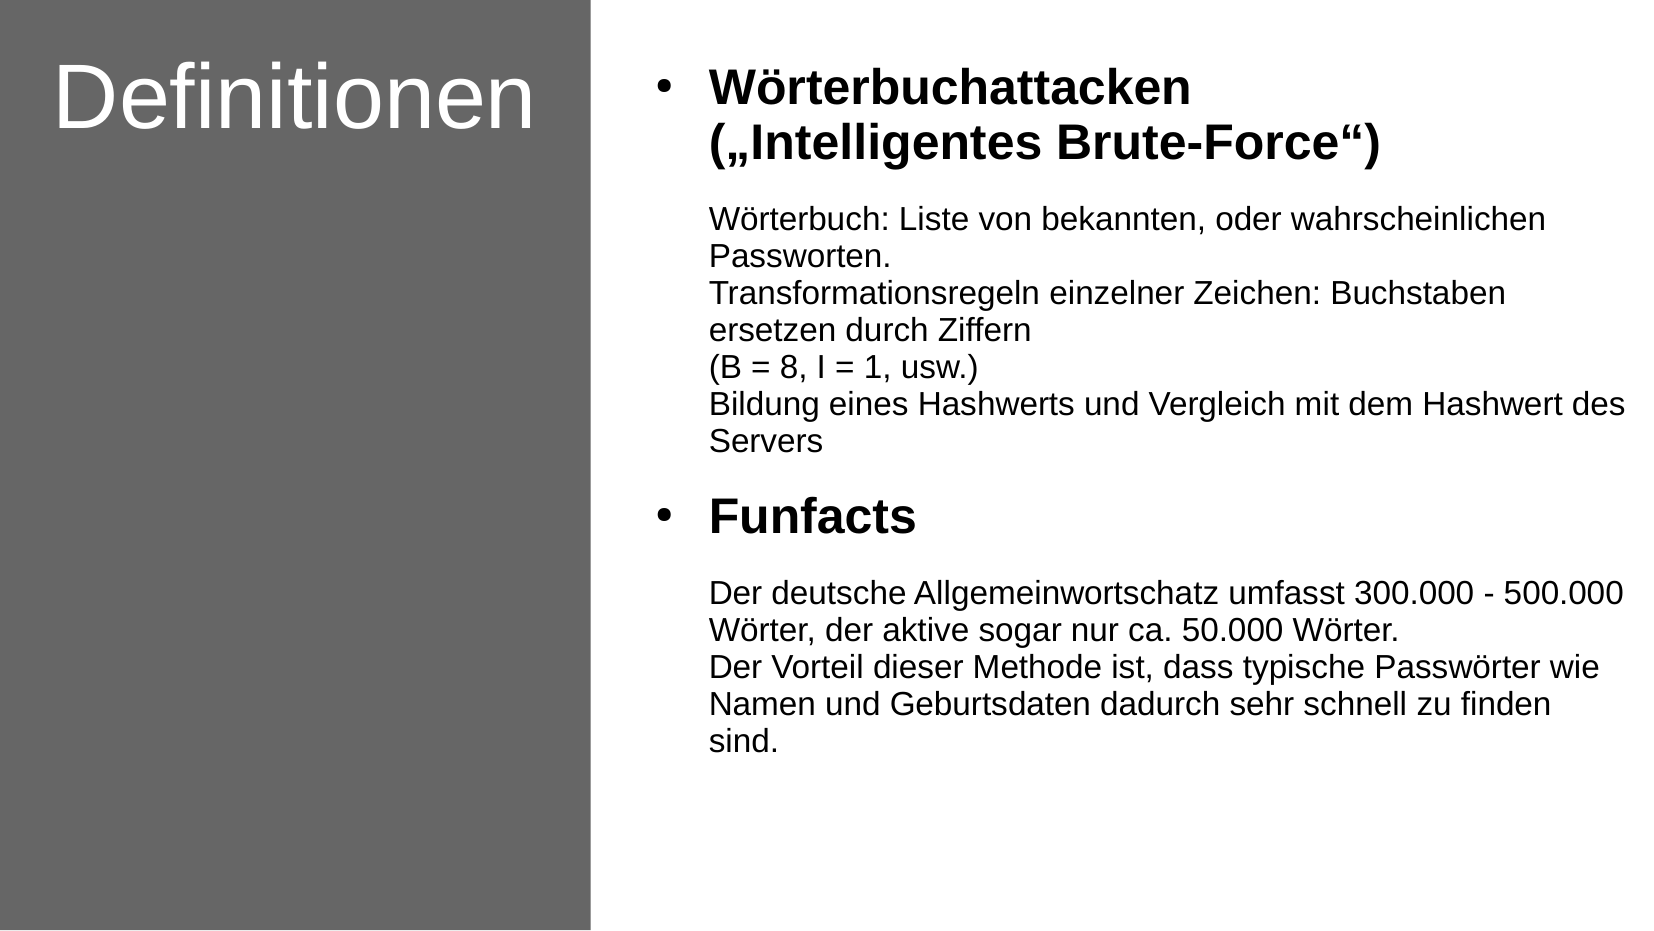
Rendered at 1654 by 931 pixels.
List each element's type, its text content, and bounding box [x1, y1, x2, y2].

list Wörterbuchattacken („Intelligentes Brute-Force“) Wörterbuch: Liste von bekannten, oder wahrscheinlichen Passworten. Transformationsregeln einzelner Zeichen: Buchstaben ersetzen durch Ziffern (B = 8, I = 1, usw.) Bildung eines Hashwerts und Vergleich mit dem Hashwert des Servers Funfacts Der deutsche Allgemeinwortschatz umfasst 300.000 - 500.000 Wörter, der aktive sogar nur ca. 50.000 Wörter. Der Vorteil dieser Methode ist, dass typische Passwörter wie Namen und Geburtsdaten dadurch sehr schnell zu finden sind. [637, 59, 1630, 886]
title Definitionen [47, 45, 544, 875]
